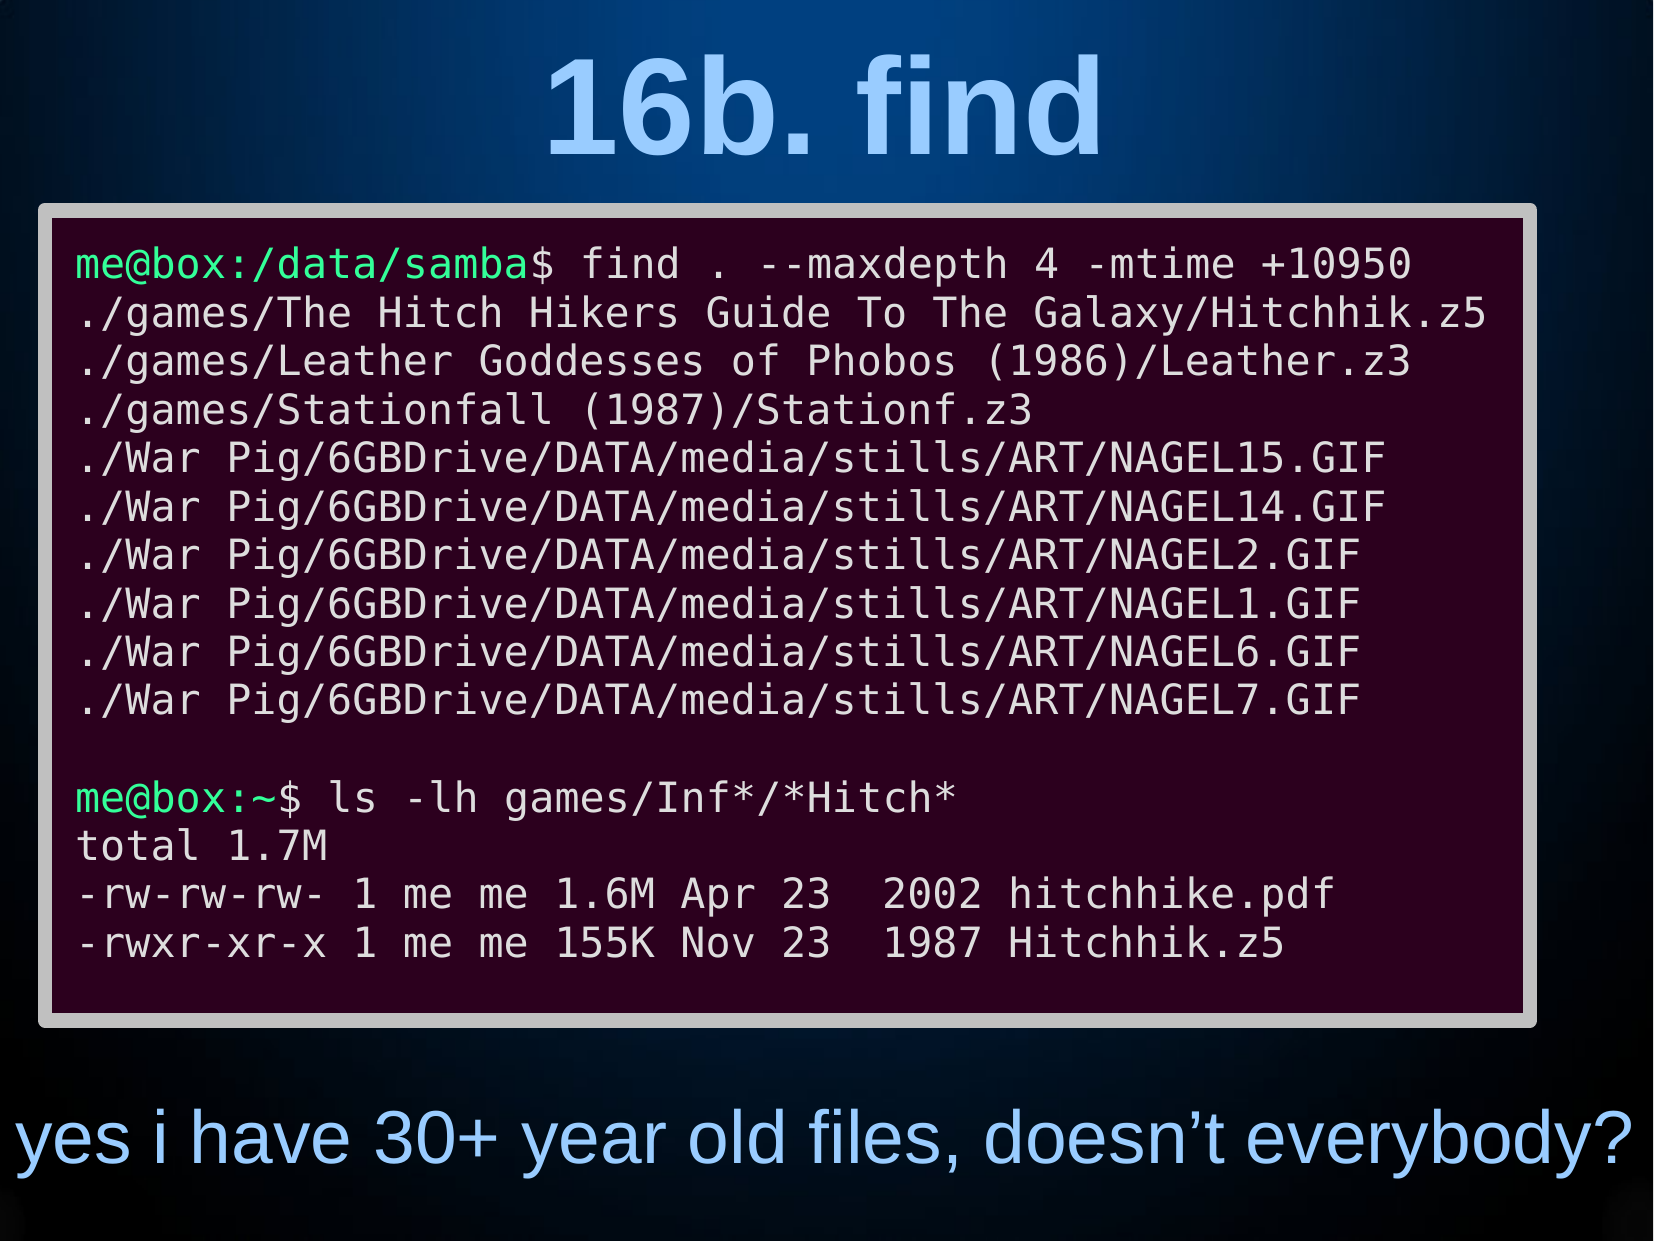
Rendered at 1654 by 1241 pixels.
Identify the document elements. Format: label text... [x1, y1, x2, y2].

title yes i have 30+ year old files, doesn’t everybody? [0, 1033, 1651, 1241]
picture [0, 0, 1654, 1241]
title 16b. find [0, 2, 1651, 211]
list me@box:/data/samba$ find . --maxdepth 4 -mtime +10950 ./games/The Hitch Hikers Guide To The Galaxy/Hitchhik.z5 ./games/Leather Goddesses of Phobos (1986)/Leather.z3 ./games/Stationfall (1987)/Stationf.z3 ./War Pig/6GBDrive/DATA/media/stills/ART/NAGEL15.GIF ./War Pig/6GBDrive/DATA/media/stills/ART/NAGEL14.GIF ./War Pig/6GBDrive/DATA/media/stills/ART/NAGEL2.GIF ./War Pig/6GBDrive/DATA/media/stills/ART/NAGEL1.GIF ./War Pig/6GBDrive/DATA/media/stills/ART/NAGEL6.GIF ./War Pig/6GBDrive/DATA/media/stills/ART/NAGEL7.GIF me@box:~$ ls -lh games/Inf*/*Hitch* total 1.7M -rw-rw-rw- 1 me me 1.6M Apr 23 2002 hitchhike.pdf -rwxr-xr-x 1 me me 155K Nov 23 1987 Hitchhik.z5 [45, 210, 1531, 1021]
